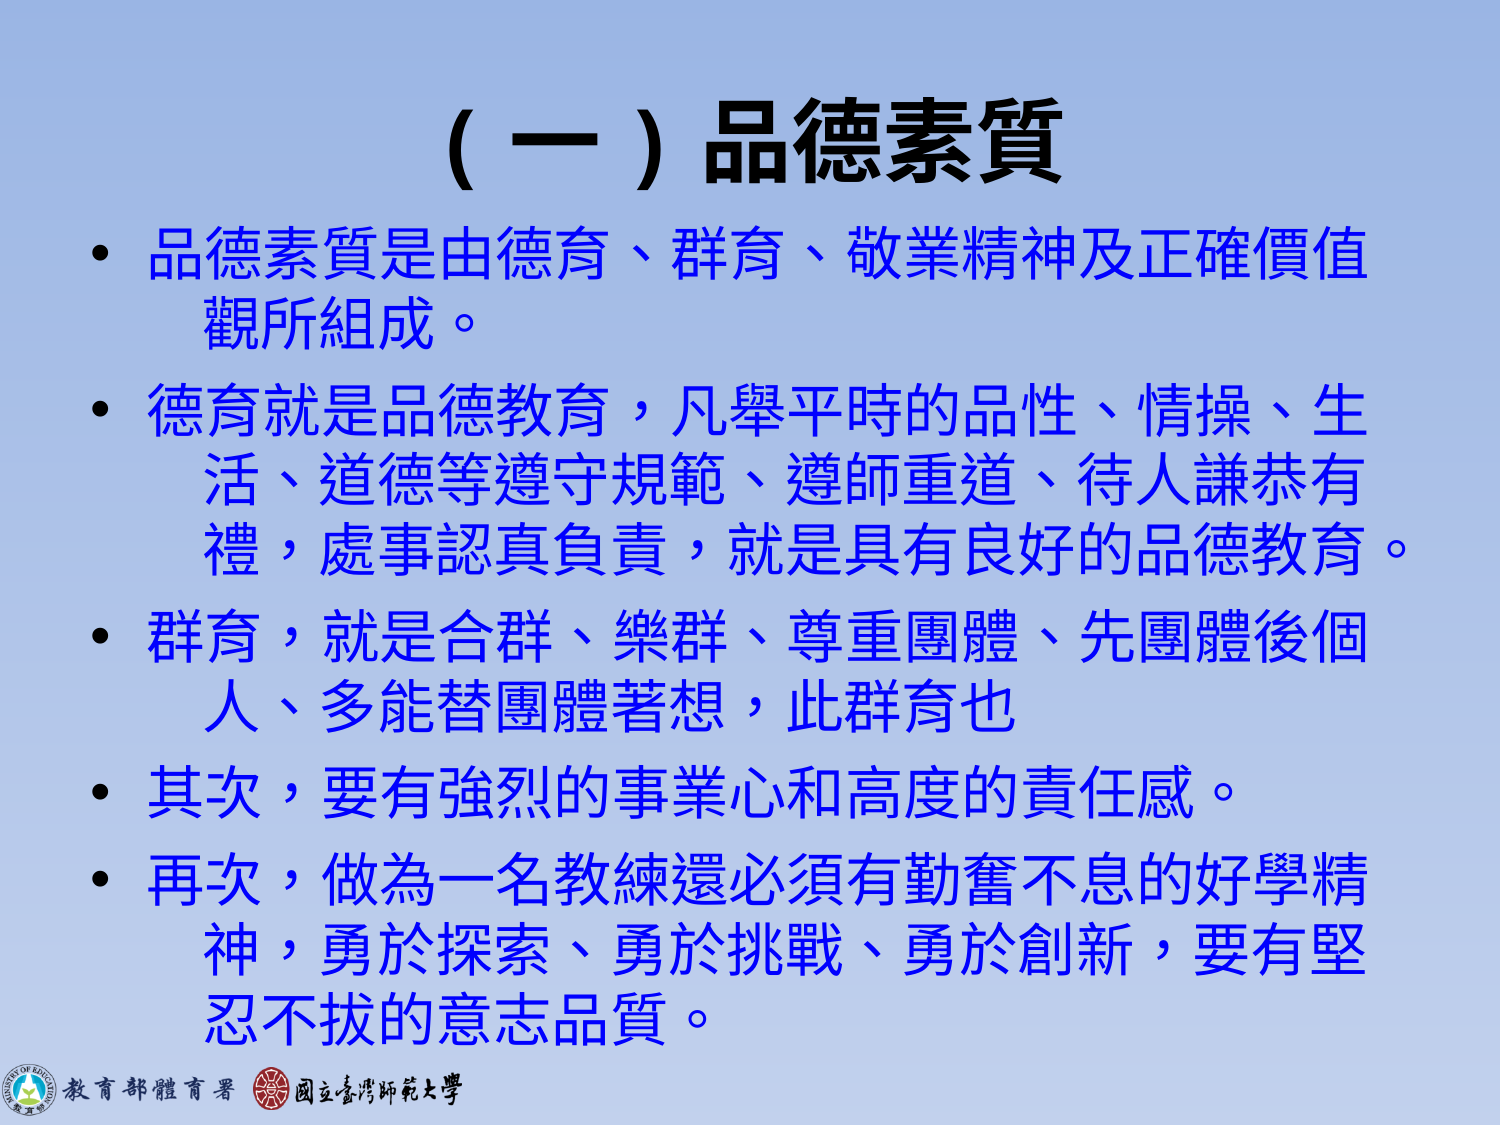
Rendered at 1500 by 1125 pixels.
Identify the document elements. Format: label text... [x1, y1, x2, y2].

title (一)品德素質 [75, 45, 1426, 210]
list 品德素質是由德育、群育、敬業精神及正確價值觀所組成。 德育就是品德教育，凡舉平時的品性、情操、生活、道德等遵守規範、遵師重道、待人謙恭有禮，處事認真負責，就是具有良好的品德教育。 群育，就是合群、樂群、尊重團體、先團體後個人、多能替團體著想，此群育也 其次，要有強烈的事業心和高度的責任感。 再次，做為一名教練還必須有勤奮不息的好學精神，勇於探索、勇於挑戰、勇於創新，要有堅忍不拔的意志品質。 [75, 210, 1426, 1062]
